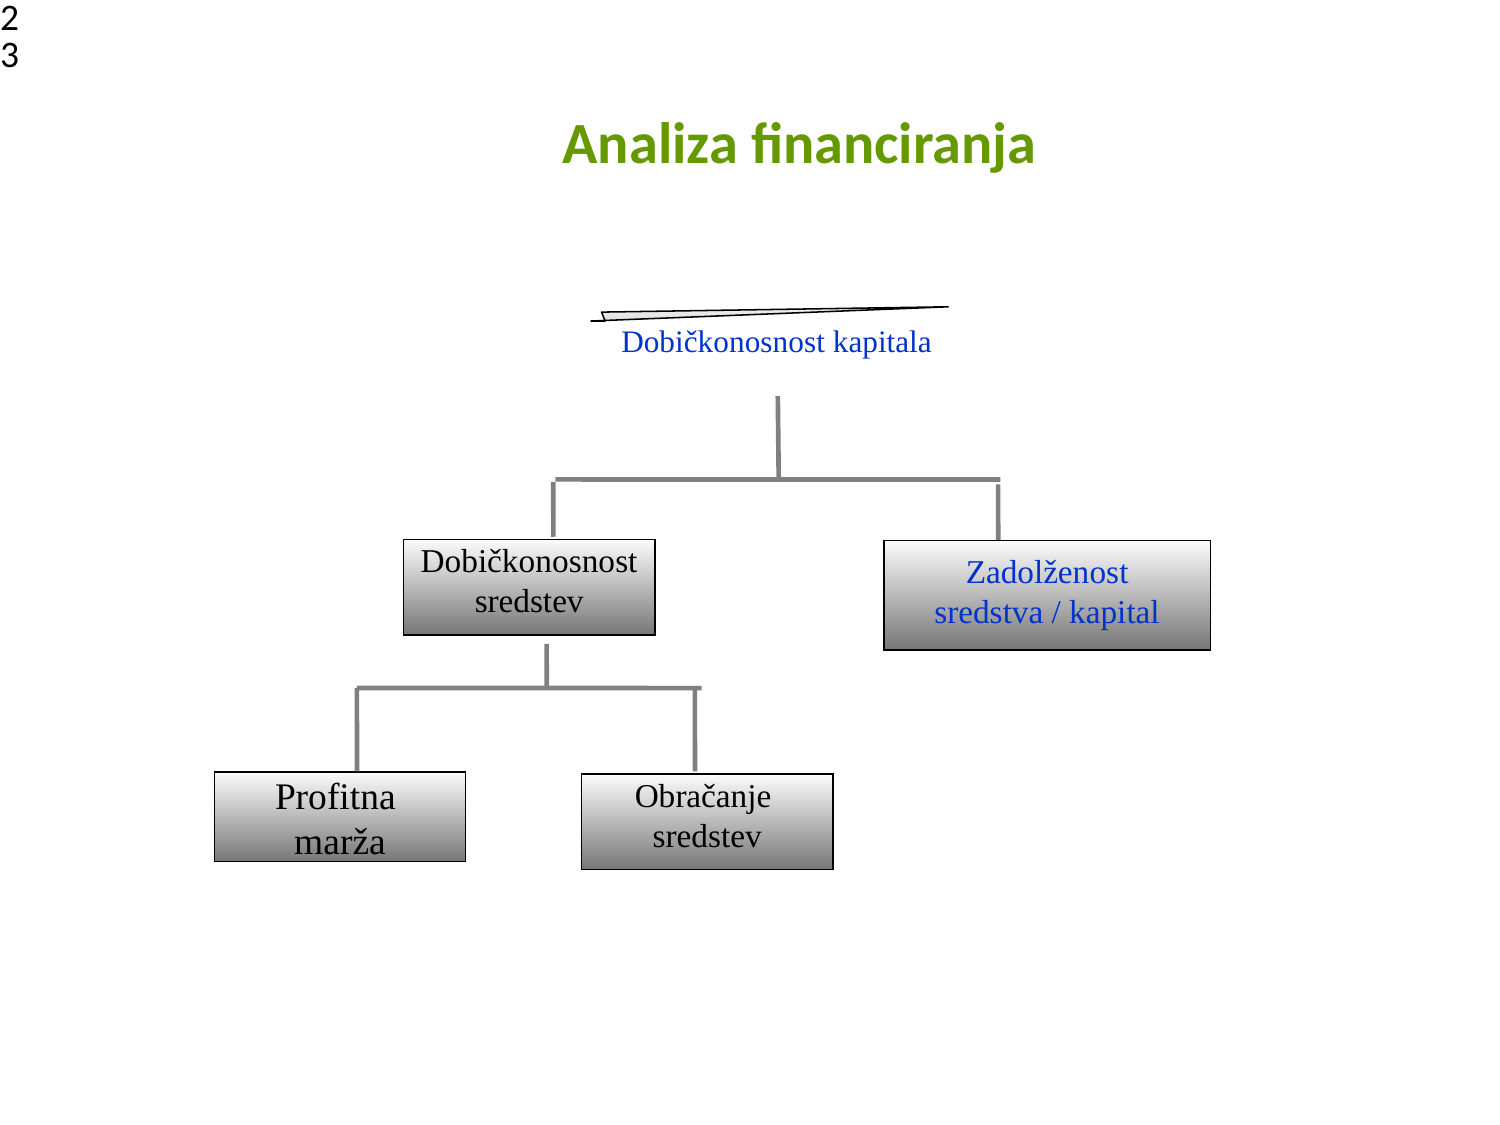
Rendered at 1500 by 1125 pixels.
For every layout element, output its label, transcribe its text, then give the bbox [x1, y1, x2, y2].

text_box Dobičkonosnost kapitala [590, 306, 949, 322]
text_box Profitna marža [214, 771, 466, 862]
title Analiza financiranja [206, 66, 1393, 215]
text_box Obračanje sredstev [581, 774, 833, 870]
text_box Zadolženost sredstva / kapital [883, 540, 1211, 650]
text_box Dobičkonosnost sredstev [403, 539, 656, 635]
